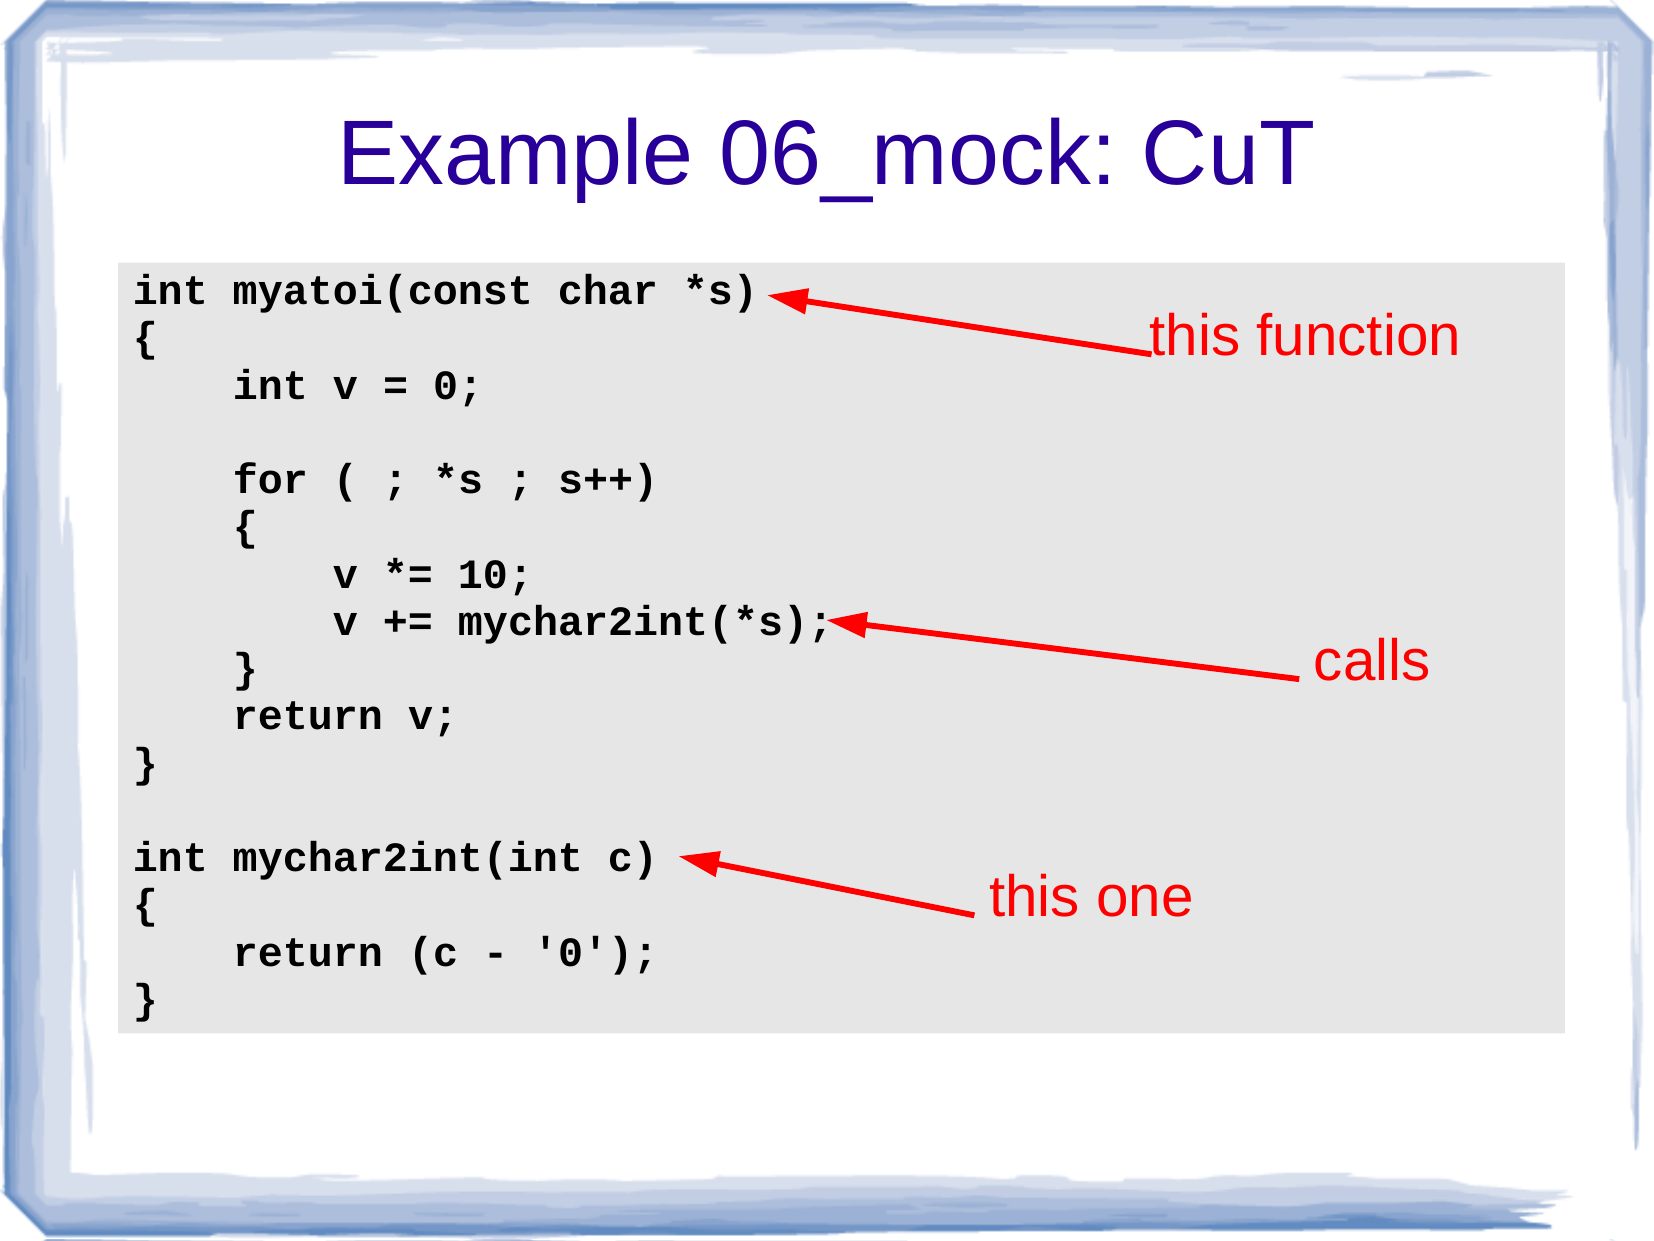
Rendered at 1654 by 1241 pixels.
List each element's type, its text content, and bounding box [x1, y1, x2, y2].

text_box calls [1299, 620, 1536, 709]
text_box int myatoi(const char *s) { int v = 0; for ( ; *s ; s++) { v *= 10; v += mychar2int(*s); } return v; } int mychar2int(int c) { return (c - '0'); } [118, 262, 1565, 1034]
picture [0, 0, 1654, 1241]
text_box this one [974, 856, 1477, 945]
text_box this function [1134, 295, 1477, 384]
title Example 06_mock: CuT [82, 49, 1571, 257]
